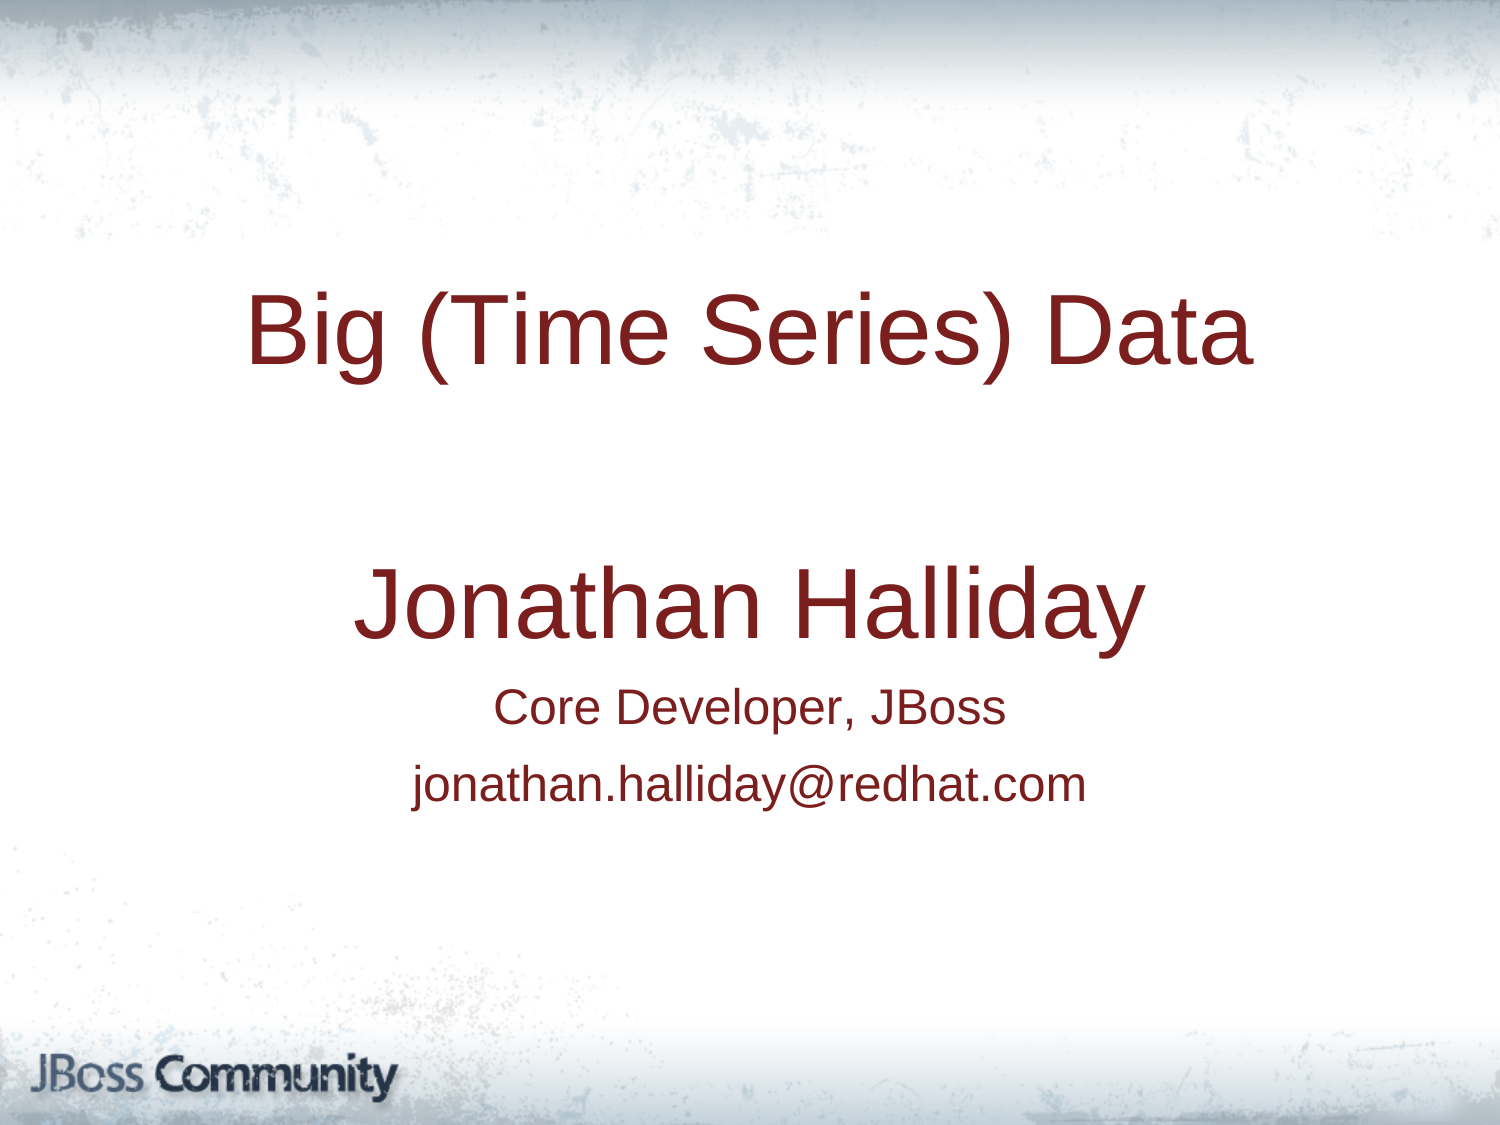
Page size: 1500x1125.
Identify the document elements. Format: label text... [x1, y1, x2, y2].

subtitle Big (Time Series) Data Jonathan Halliday Core Developer, JBoss jonathan.halliday@redhat.com [112, 76, 1388, 1001]
picture [0, 0, 1500, 1125]
